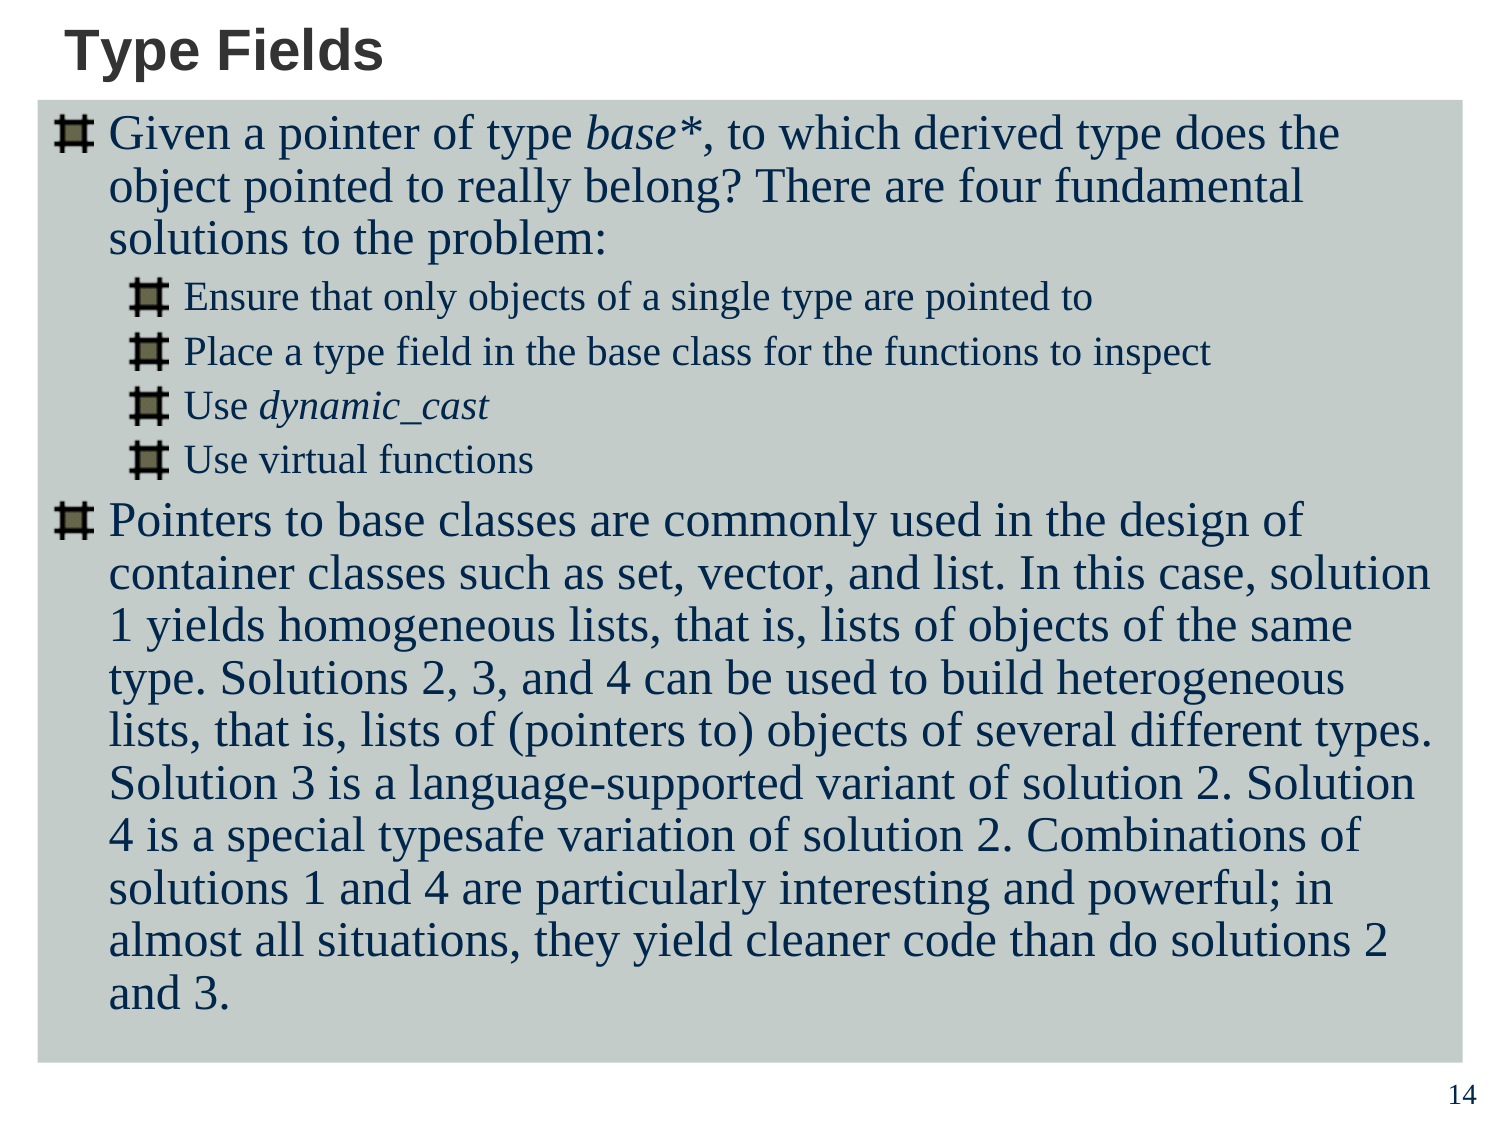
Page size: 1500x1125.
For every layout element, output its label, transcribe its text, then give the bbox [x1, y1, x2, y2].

list Given a pointer of type base*, to which derived type does the object pointed to really belong? There are four fundamental solutions to the problem: Ensure that only objects of a single type are pointed to Place a type field in the base class for the functions to inspect Use dynamic_cast Use virtual functions Pointers to base classes are commonly used in the design of container classes such as set, vector, and list. In this case, solution 1 yields homogeneous lists, that is, lists of objects of the same type. Solutions 2, 3, and 4 can be used to build heterogeneous lists, that is, lists of (pointers to) objects of several different types. Solution 3 is a language-supported variant of solution 2. Solution 4 is a special typesafe variation of solution 2. Combinations of solutions 1 and 4 are particularly interesting and powerful; in almost all situations, they yield cleaner code than do solutions 2 and 3. [37, 99, 1463, 1063]
title Type Fields [50, 0, 1450, 91]
